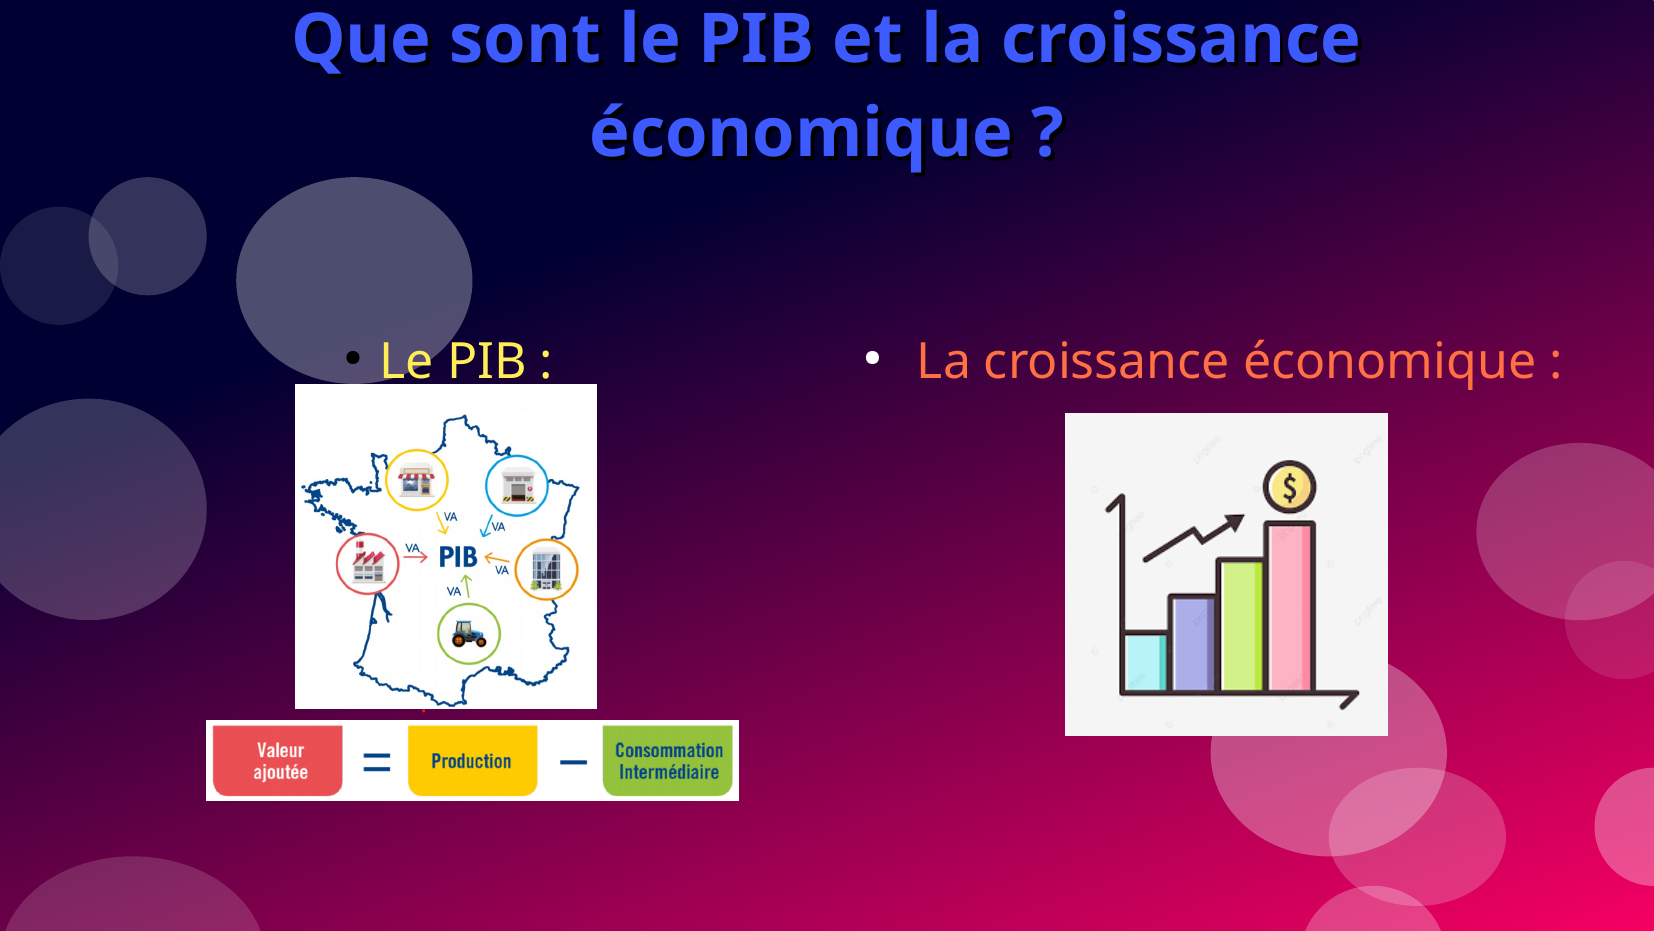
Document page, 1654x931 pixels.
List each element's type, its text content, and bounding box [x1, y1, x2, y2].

list La croissance économique : [844, 324, 1565, 931]
picture [206, 384, 739, 801]
title Que sont le PIB et la croissance économique ? [88, 81, 1565, 553]
picture [1065, 413, 1388, 736]
list Le PIB : [88, 324, 809, 916]
